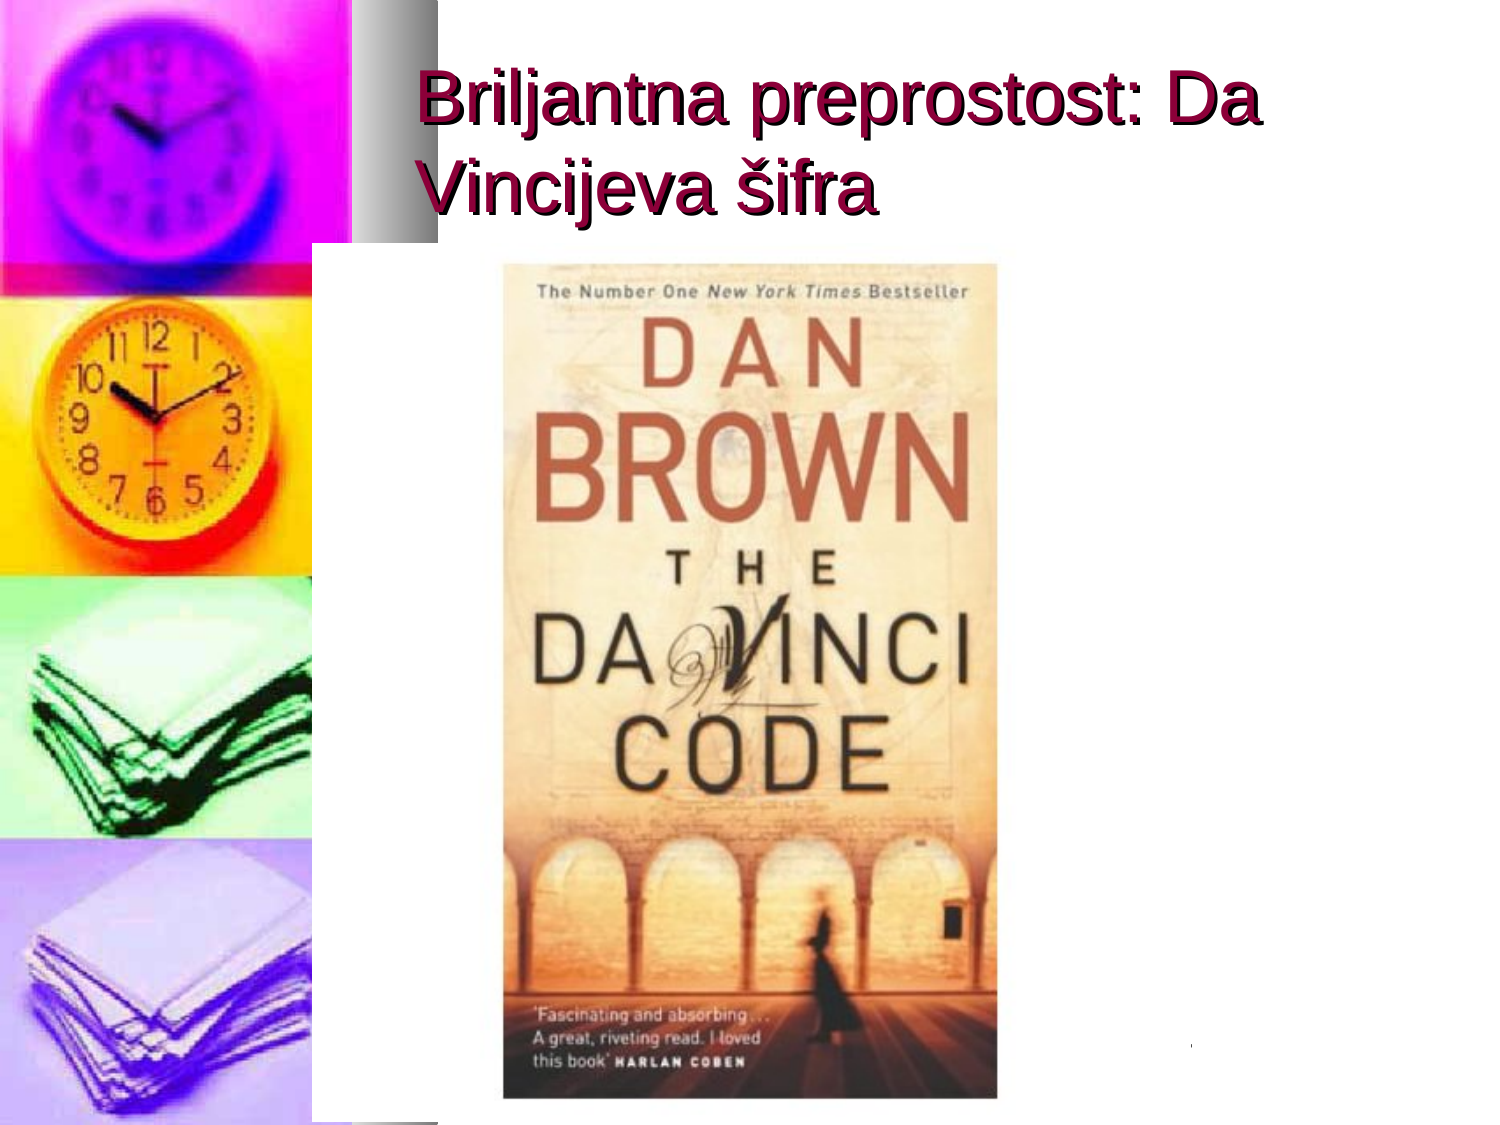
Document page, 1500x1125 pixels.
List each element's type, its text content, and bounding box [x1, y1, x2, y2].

picture [0, 0, 1191, 1125]
title Briljantna preprostost: Da Vincijeva šifra [399, 37, 1450, 238]
